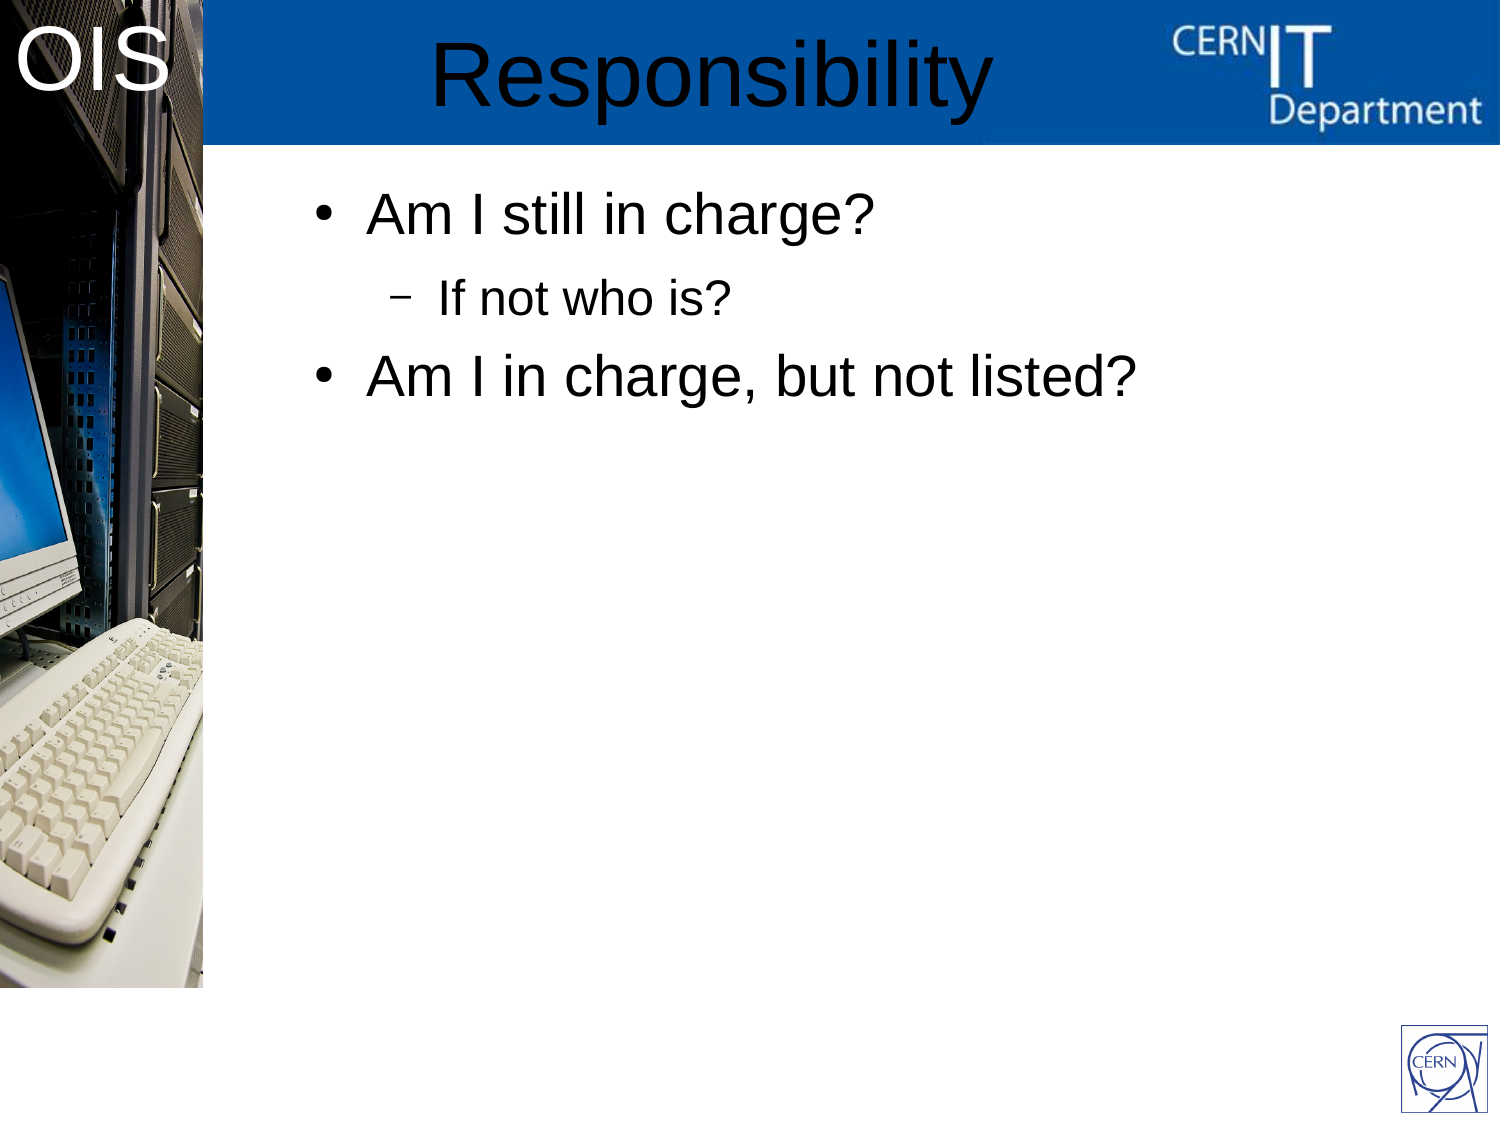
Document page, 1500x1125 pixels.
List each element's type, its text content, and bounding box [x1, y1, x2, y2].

title Responsibility [187, 0, 1238, 150]
picture [0, 0, 203, 988]
list Am I still in charge? If not who is? Am I in charge, but not listed? [225, 181, 1463, 925]
picture [1401, 1025, 1488, 1113]
picture [1238, 0, 1500, 145]
